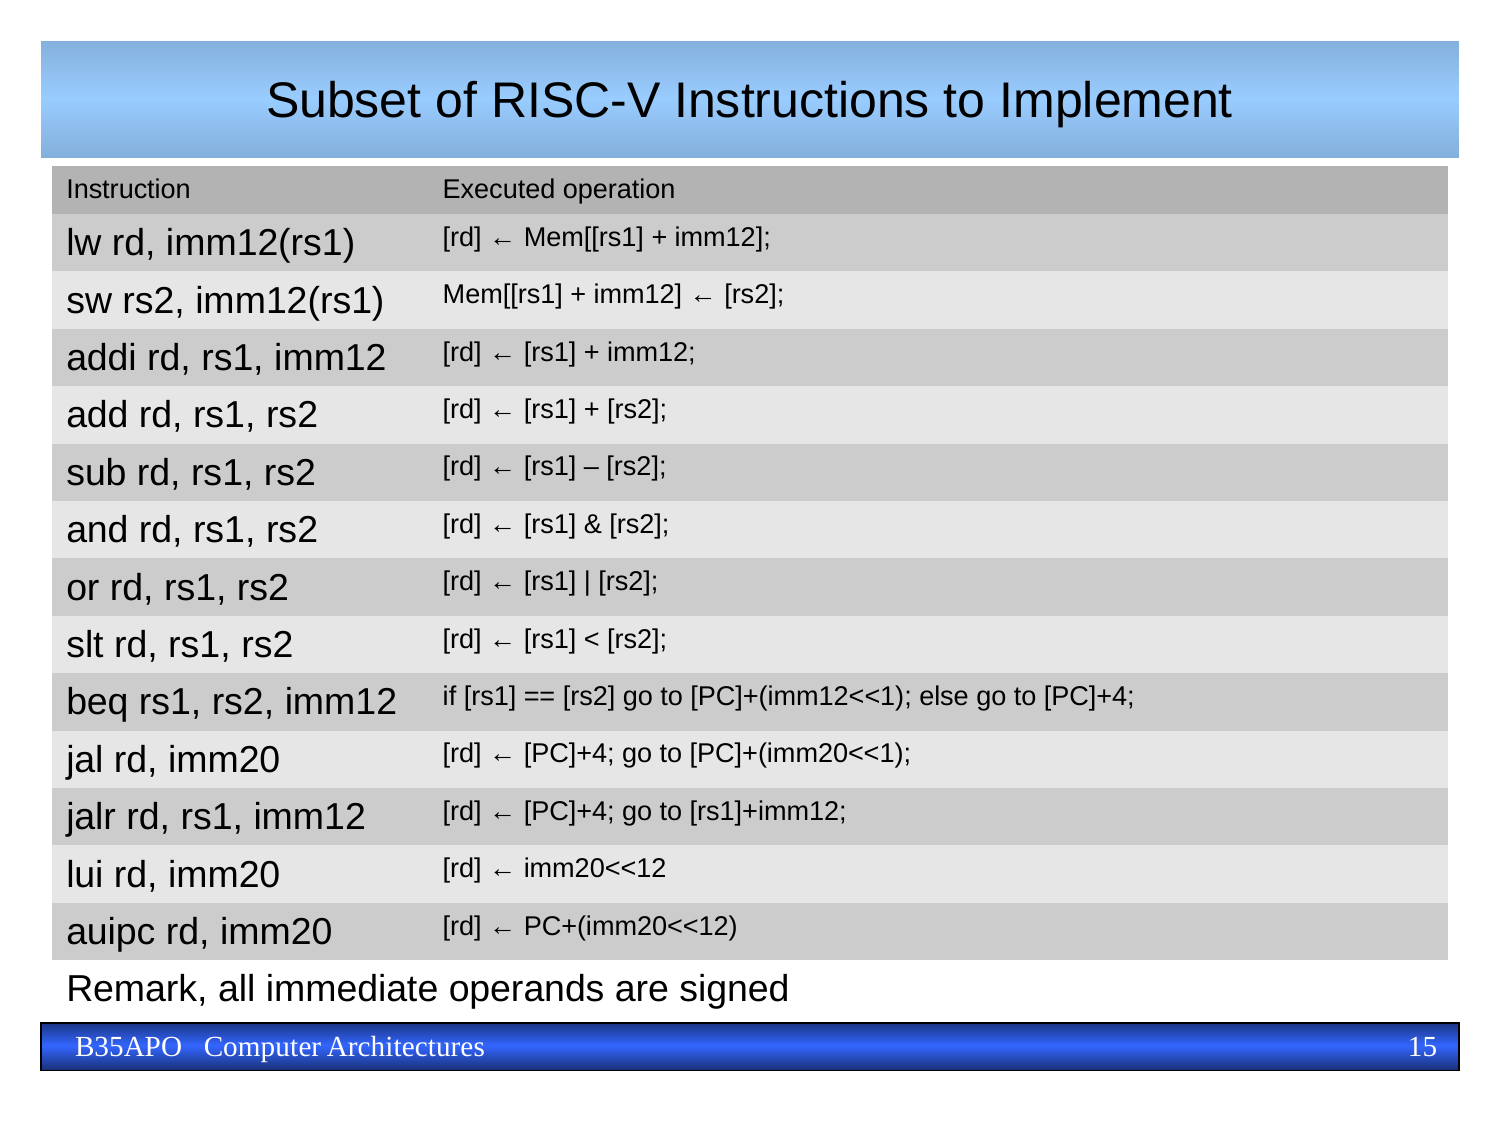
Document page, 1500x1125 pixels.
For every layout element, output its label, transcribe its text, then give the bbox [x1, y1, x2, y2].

table_cell auipc rd, imm20 [52, 903, 428, 960]
table_cell [rd] ← [rs1] & [rs2]; [428, 501, 1448, 558]
table_cell if [rs1] == [rs2] go to [PC]+(imm12<<1); else go to [PC]+4; [428, 673, 1448, 731]
table_cell [rd] ← [rs1] < [rs2]; [428, 616, 1448, 673]
table_header Instruction [52, 166, 428, 214]
table_cell add rd, rs1, rs2 [52, 386, 428, 444]
table_cell [rd] ← PC+(imm20<<12) [428, 903, 1448, 960]
table_cell Mem[[rs1] + imm12] ← [rs2]; [428, 271, 1448, 329]
table_cell [rd] ← [rs1] + [rs2]; [428, 386, 1448, 444]
table_cell lw rd, imm12(rs1) [52, 214, 428, 271]
table_cell [rd] ← [PC]+4; go to [rs1]+imm12; [428, 788, 1448, 845]
table_header Executed operation [428, 166, 1448, 214]
table_cell [rd] ← imm20<<12 [428, 845, 1448, 903]
table_cell [rd] ← [rs1] – [rs2]; [428, 444, 1448, 501]
table_cell jalr rd, rs1, imm12 [52, 788, 428, 845]
table_cell and rd, rs1, rs2 [52, 501, 428, 558]
table_cell beq rs1, rs2, imm12 [52, 673, 428, 731]
table_cell slt rd, rs1, rs2 [52, 616, 428, 673]
table_cell [rd] ← Mem[[rs1] + imm12]; [428, 214, 1448, 271]
table_cell jal rd, imm20 [52, 731, 428, 788]
table_cell [rd] ← [PC]+4; go to [PC]+(imm20<<1); [428, 731, 1448, 788]
table_cell [rd] ← [rs1] + imm12; [428, 329, 1448, 386]
table_cell lui rd, imm20 [52, 845, 428, 903]
text_box Remark, all immediate operands are signed [51, 960, 1172, 1018]
table_cell [rd] ← [rs1] | [rs2]; [428, 558, 1448, 616]
title Subset of RISC-V Instructions to Implement [41, 41, 1459, 158]
table_cell sub rd, rs1, rs2 [52, 444, 428, 501]
table_cell sw rs2, imm12(rs1) [52, 271, 428, 329]
table_cell or rd, rs1, rs2 [52, 558, 428, 616]
table_cell addi rd, rs1, imm12 [52, 329, 428, 386]
